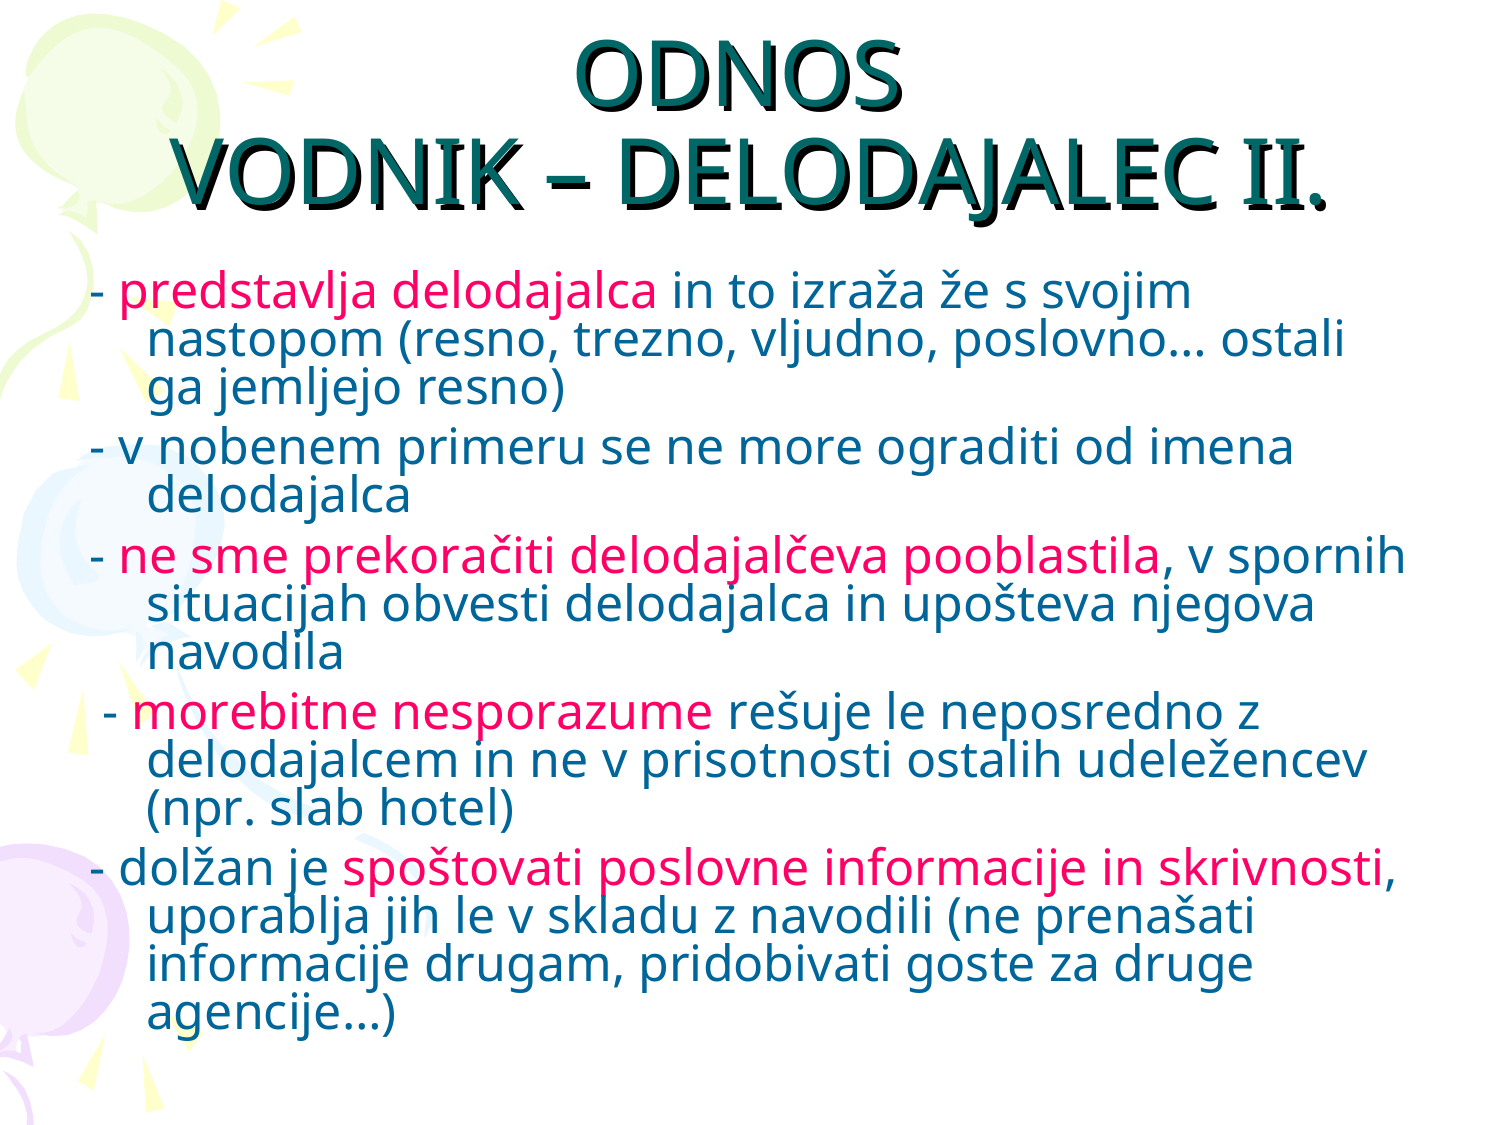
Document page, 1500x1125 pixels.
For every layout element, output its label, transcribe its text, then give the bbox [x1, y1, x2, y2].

title ODNOS VODNIK – DELODAJALEC II. [72, 16, 1426, 233]
list - predstavlja delodajalca in to izraža že s svojim nastopom (resno, trezno, vljudno, poslovno… ostali ga jemljejo resno) - v nobenem primeru se ne more ograditi od imena delodajalca - ne sme prekoračiti delodajalčeva pooblastila, v spornih situacijah obvesti delodajalca in upošteva njegova navodila - morebitne nesporazume rešuje le neposredno z delodajalcem in ne v prisotnosti ostalih udeležencev (npr. slab hotel) - dolžan je spoštovati poslovne informacije in skrivnosti, uporablja jih le v skladu z navodili (ne prenašati informacije drugam, pridobivati goste za druge agencije…) [75, 262, 1426, 994]
